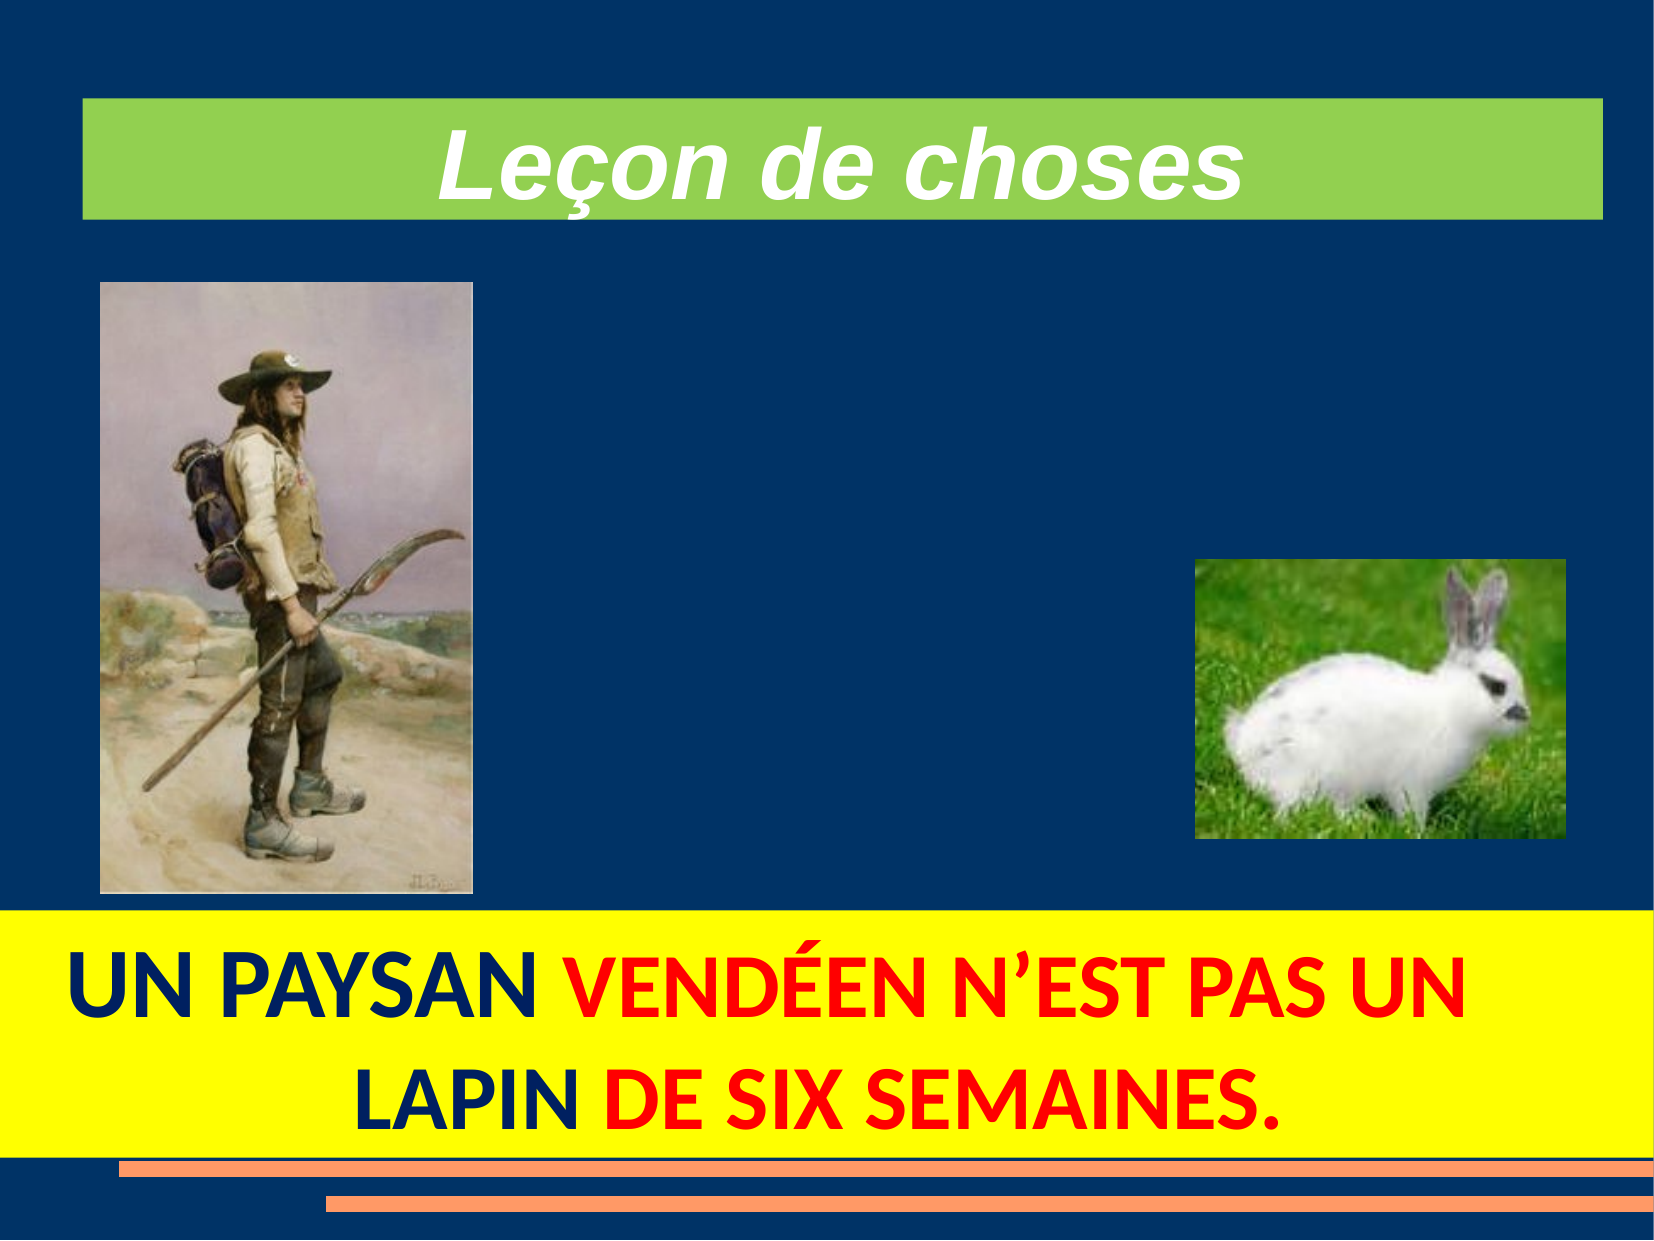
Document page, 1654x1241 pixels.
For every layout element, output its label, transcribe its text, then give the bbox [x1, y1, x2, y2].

picture [100, 282, 473, 895]
text_box UN PAYSAN VENDÉEN N’EST PAS UN LAPIN DE SIX SEMAINES. [0, 910, 1654, 1158]
picture [1195, 559, 1566, 839]
title Leçon de choses [82, 98, 1603, 220]
